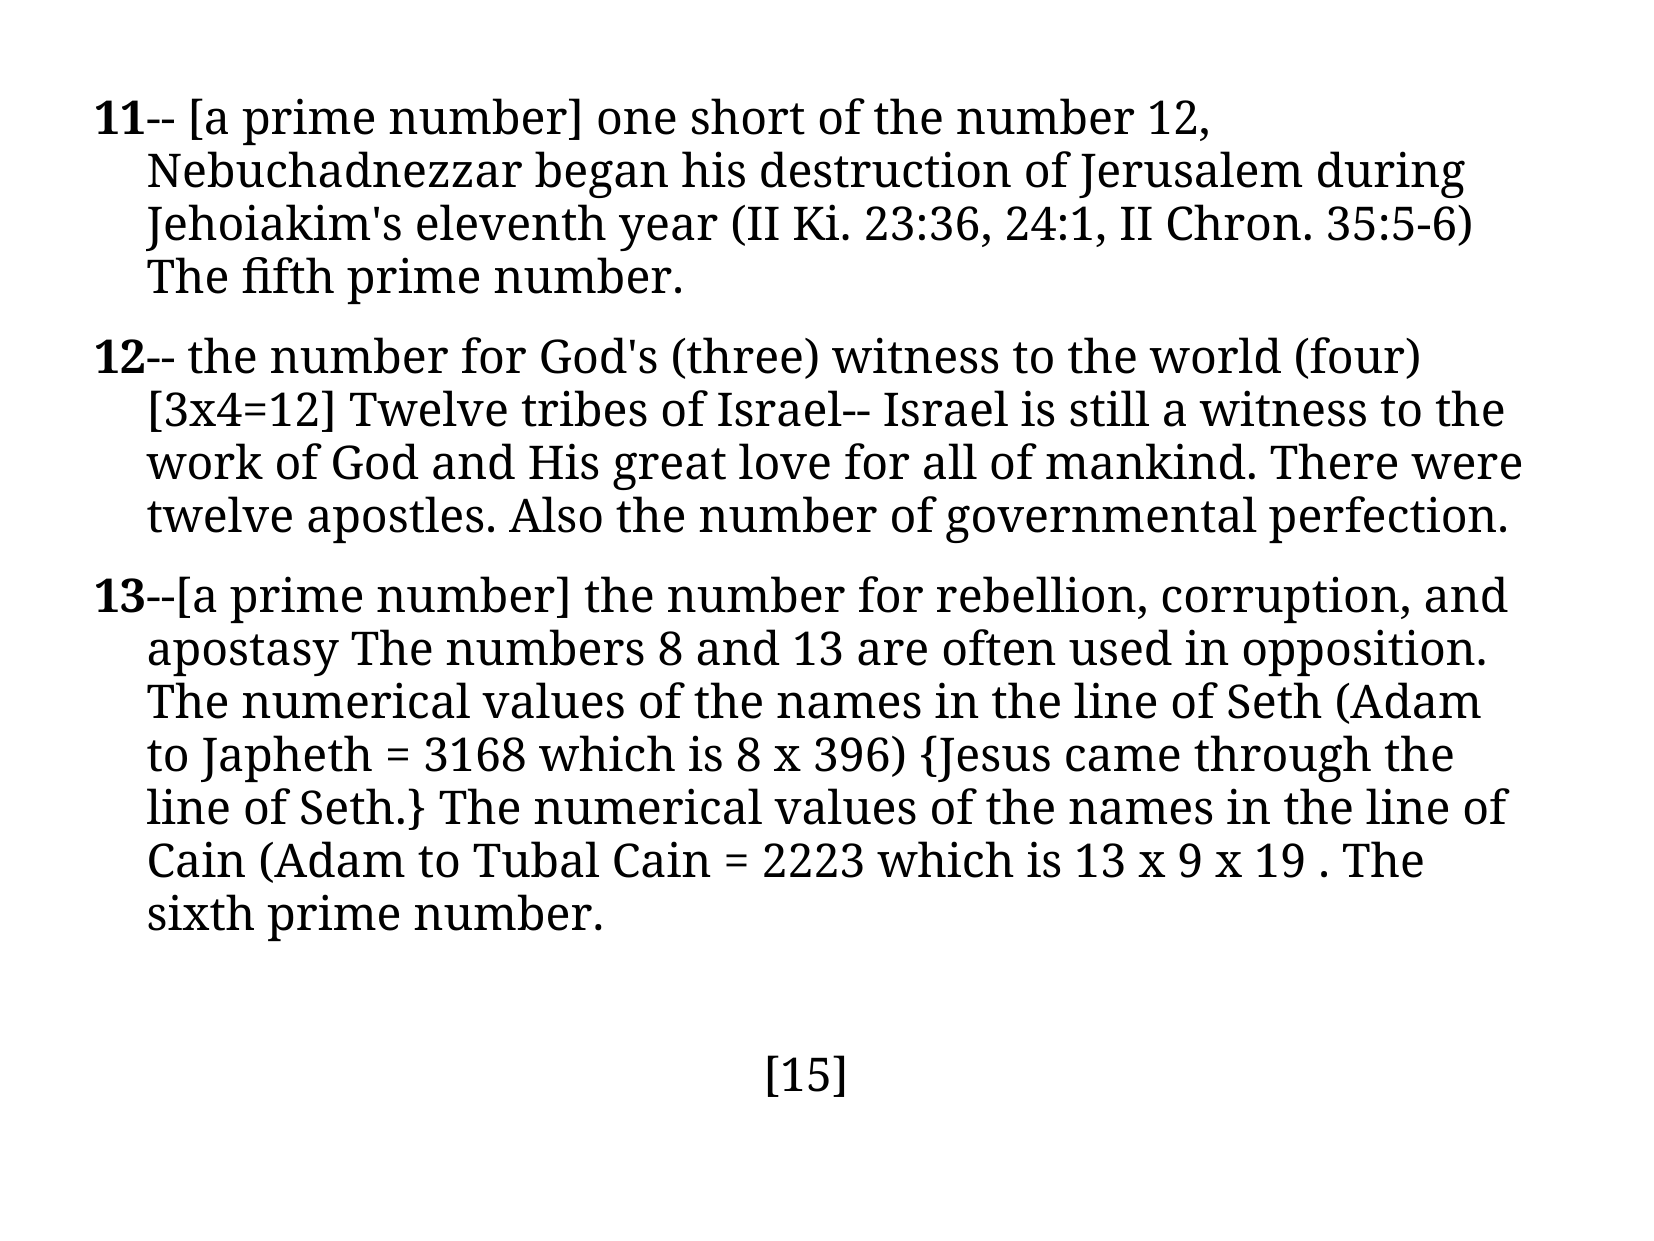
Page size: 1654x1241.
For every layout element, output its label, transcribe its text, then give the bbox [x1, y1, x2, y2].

list 11-- [a prime number] one short of the number 12, Nebuchadnezzar began his destruction of Jerusalem during Jehoiakim's eleventh year (II Ki. 23:36, 24:1, II Chron. 35:5-6) The fifth prime number. 12-- the number for God's (three) witness to the world (four) [3x4=12] Twelve tribes of Israel-- Israel is still a witness to the work of God and His great love for all of mankind. There were twelve apostles. Also the number of governmental perfection. 13--[a prime number] the number for rebellion, corruption, and apostasy The numbers 8 and 13 are often used in opposition. The numerical values of the names in the line of Seth (Adam to Japheth = 3168 which is 8 x 396) {Jesus came through the line of Seth.} The numerical values of the names in the line of Cain (Adam to Tubal Cain = 2223 which is 13 x 9 x 19 . The sixth prime number. [15] [41, 90, 1530, 1117]
